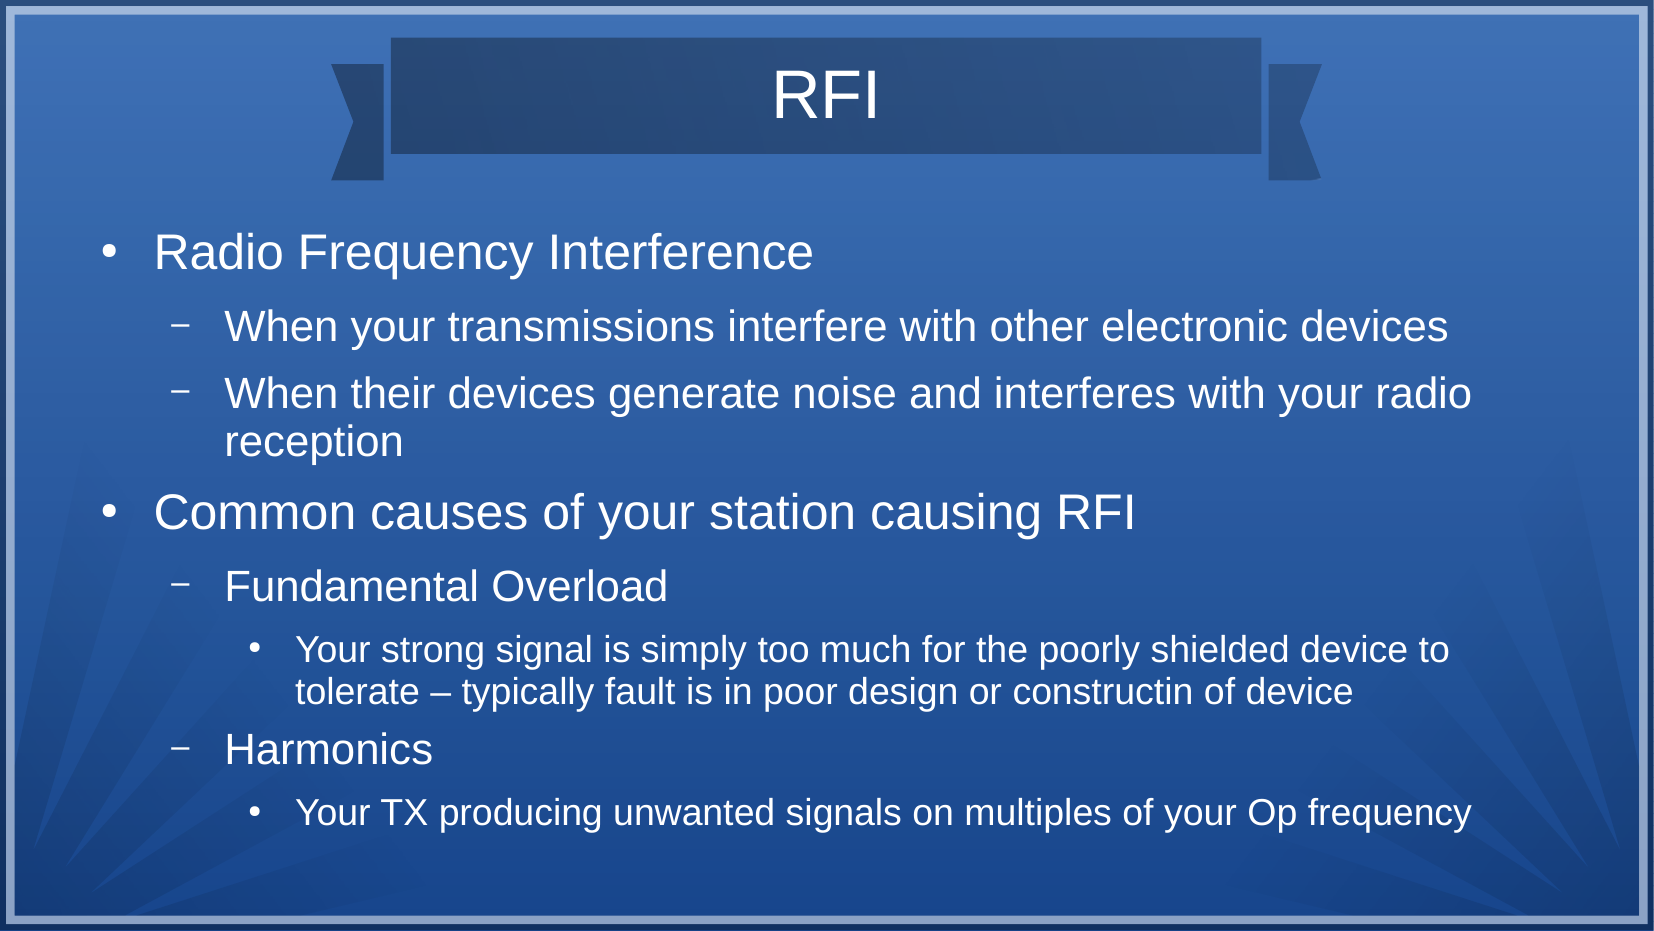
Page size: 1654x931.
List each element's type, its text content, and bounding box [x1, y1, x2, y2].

title RFI [389, 35, 1264, 154]
list Radio Frequency Interference When your transmissions interfere with other electronic devices When their devices generate noise and interferes with your radio reception Common causes of your station causing RFI Fundamental Overload Your strong signal is simply too much for the poorly shielded device to tolerate – typically fault is in poor design or constructin of device Harmonics Your TX producing unwanted signals on multiples of your Op frequency [82, 224, 1571, 848]
